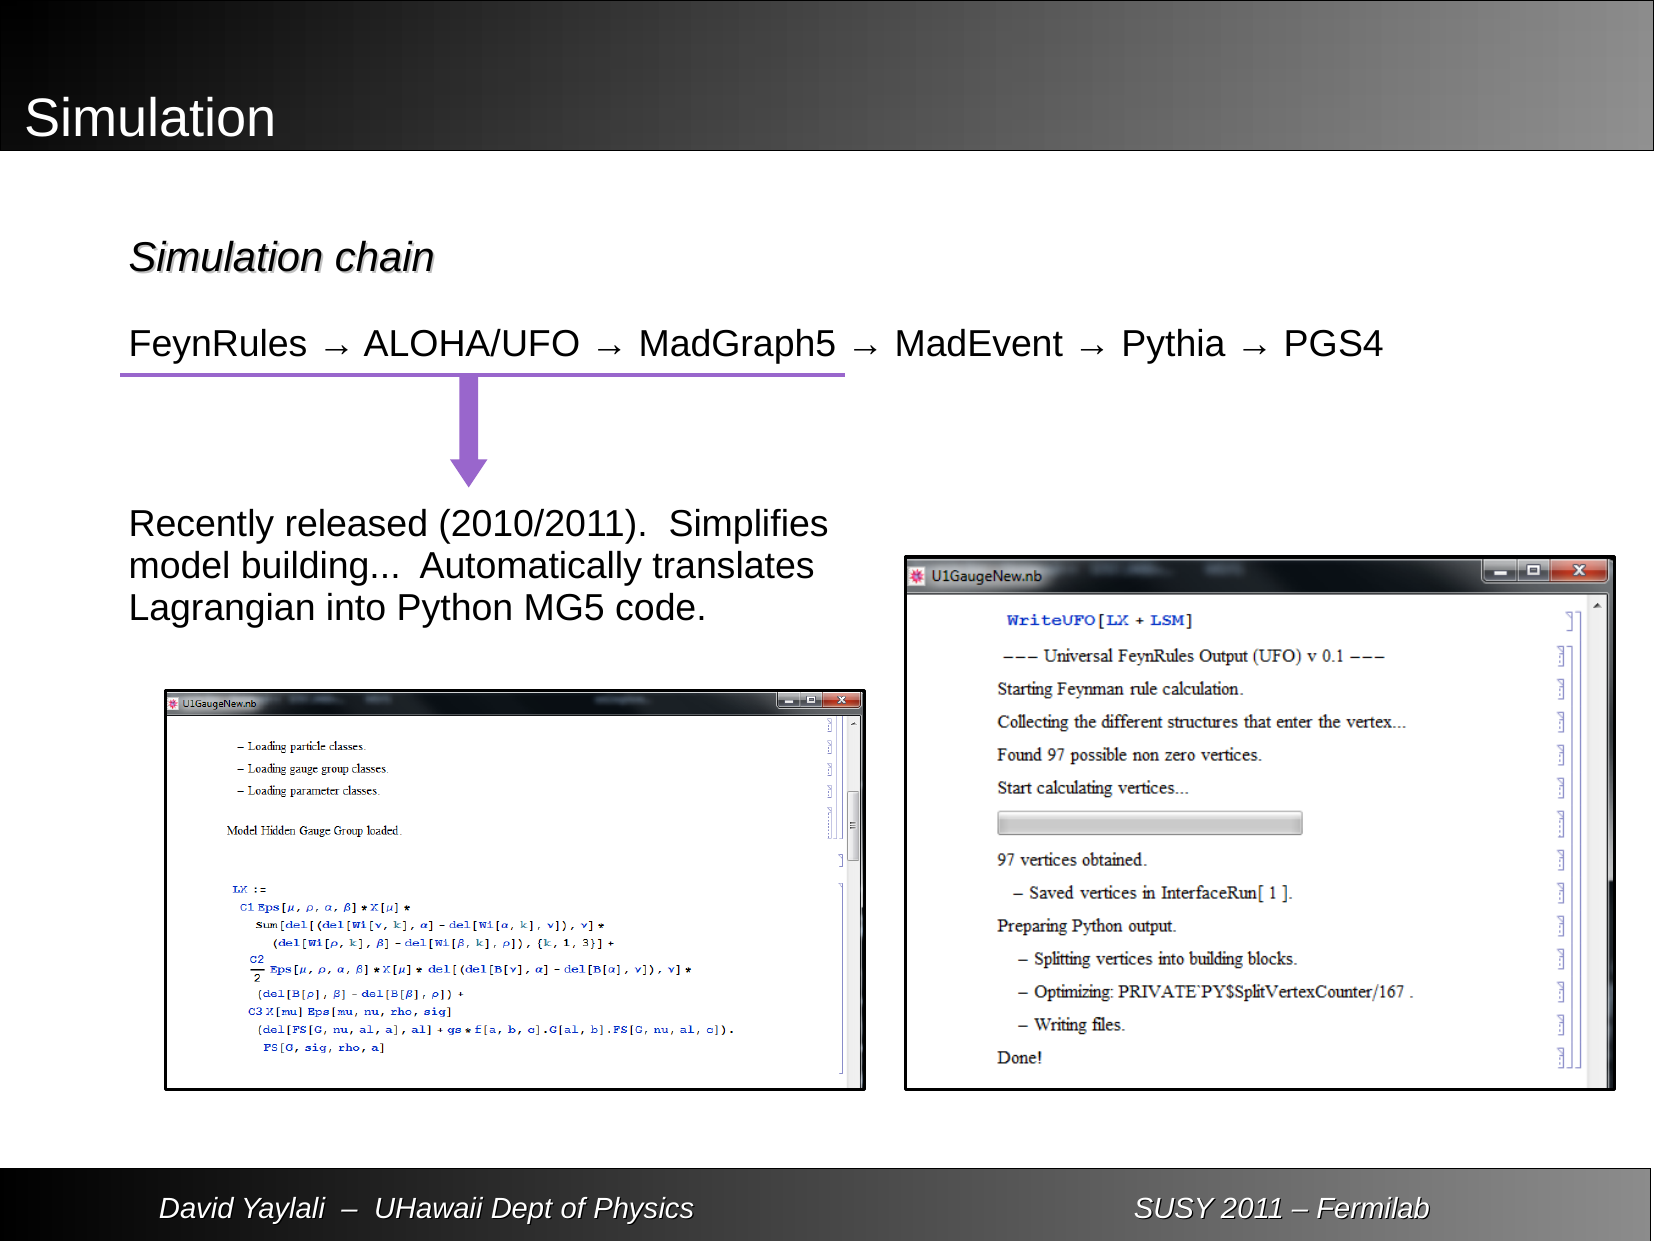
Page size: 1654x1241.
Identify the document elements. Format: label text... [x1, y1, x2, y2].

text_box Simulation chain FeynRules → ALOHA/UFO → MadGraph5 → MadEvent → Pythia → PGS4 [112, 225, 1463, 374]
text_box Recently released (2010/2011). Simplifies model building... Automatically translates Lagrangian into Python MG5 code. [112, 493, 863, 638]
picture [906, 558, 1613, 1088]
text_box [449, 374, 488, 488]
text_box Simulation [9, 80, 293, 156]
picture [166, 692, 863, 1088]
